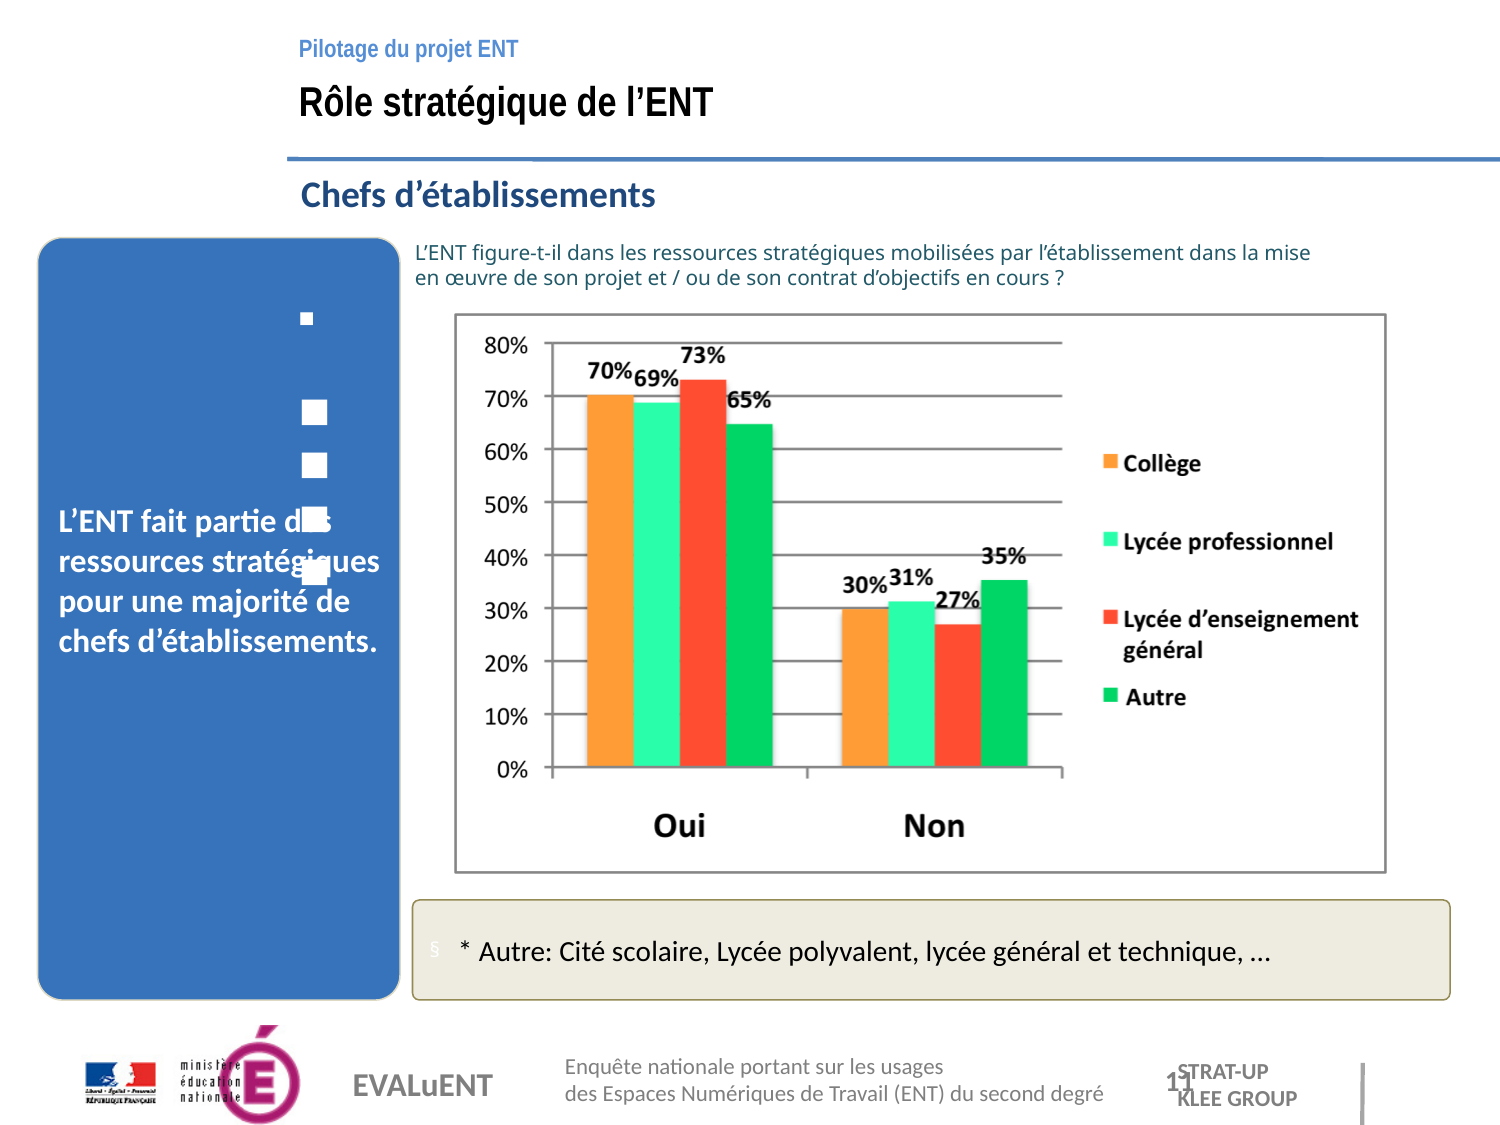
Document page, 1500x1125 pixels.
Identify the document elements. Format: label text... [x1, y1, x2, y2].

text_box * Autre: Cité scolaire, Lycée polyvalent, lycée général et technique, … [412, 899, 1451, 1000]
text_box Chefs d’établissements [286, 162, 676, 224]
picture [453, 312, 1388, 876]
text_box [1074, 1050, 1426, 1110]
text_box L’ENT figure-t-il dans les ressources stratégiques mobilisées par l’établissement dans la mise en œuvre de son projet et / ou de son contrat d’objectifs en cours ? [399, 231, 1488, 300]
text_box Pilotage du projet ENT Rôle stratégique de l’ENT [284, 25, 1455, 100]
text_box L’ENT fait partie des ressources stratégiques pour une majorité de chefs d’établissements. [37, 237, 401, 1001]
